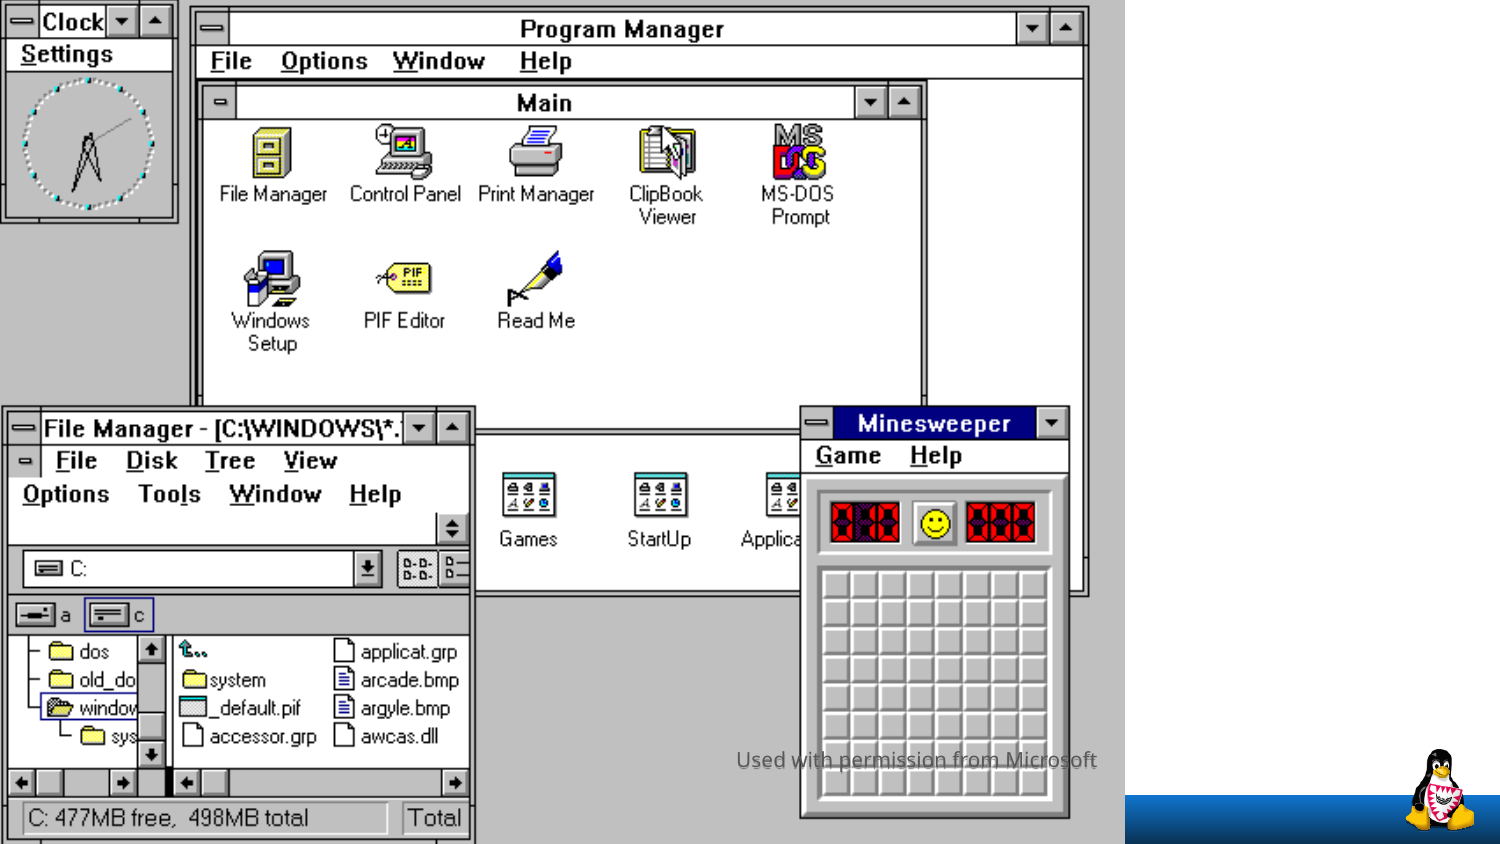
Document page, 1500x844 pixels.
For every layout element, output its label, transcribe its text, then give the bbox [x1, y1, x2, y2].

picture [0, 0, 1125, 844]
list Used with permission from Microsoft [721, 637, 1480, 787]
picture [1399, 787, 1480, 830]
